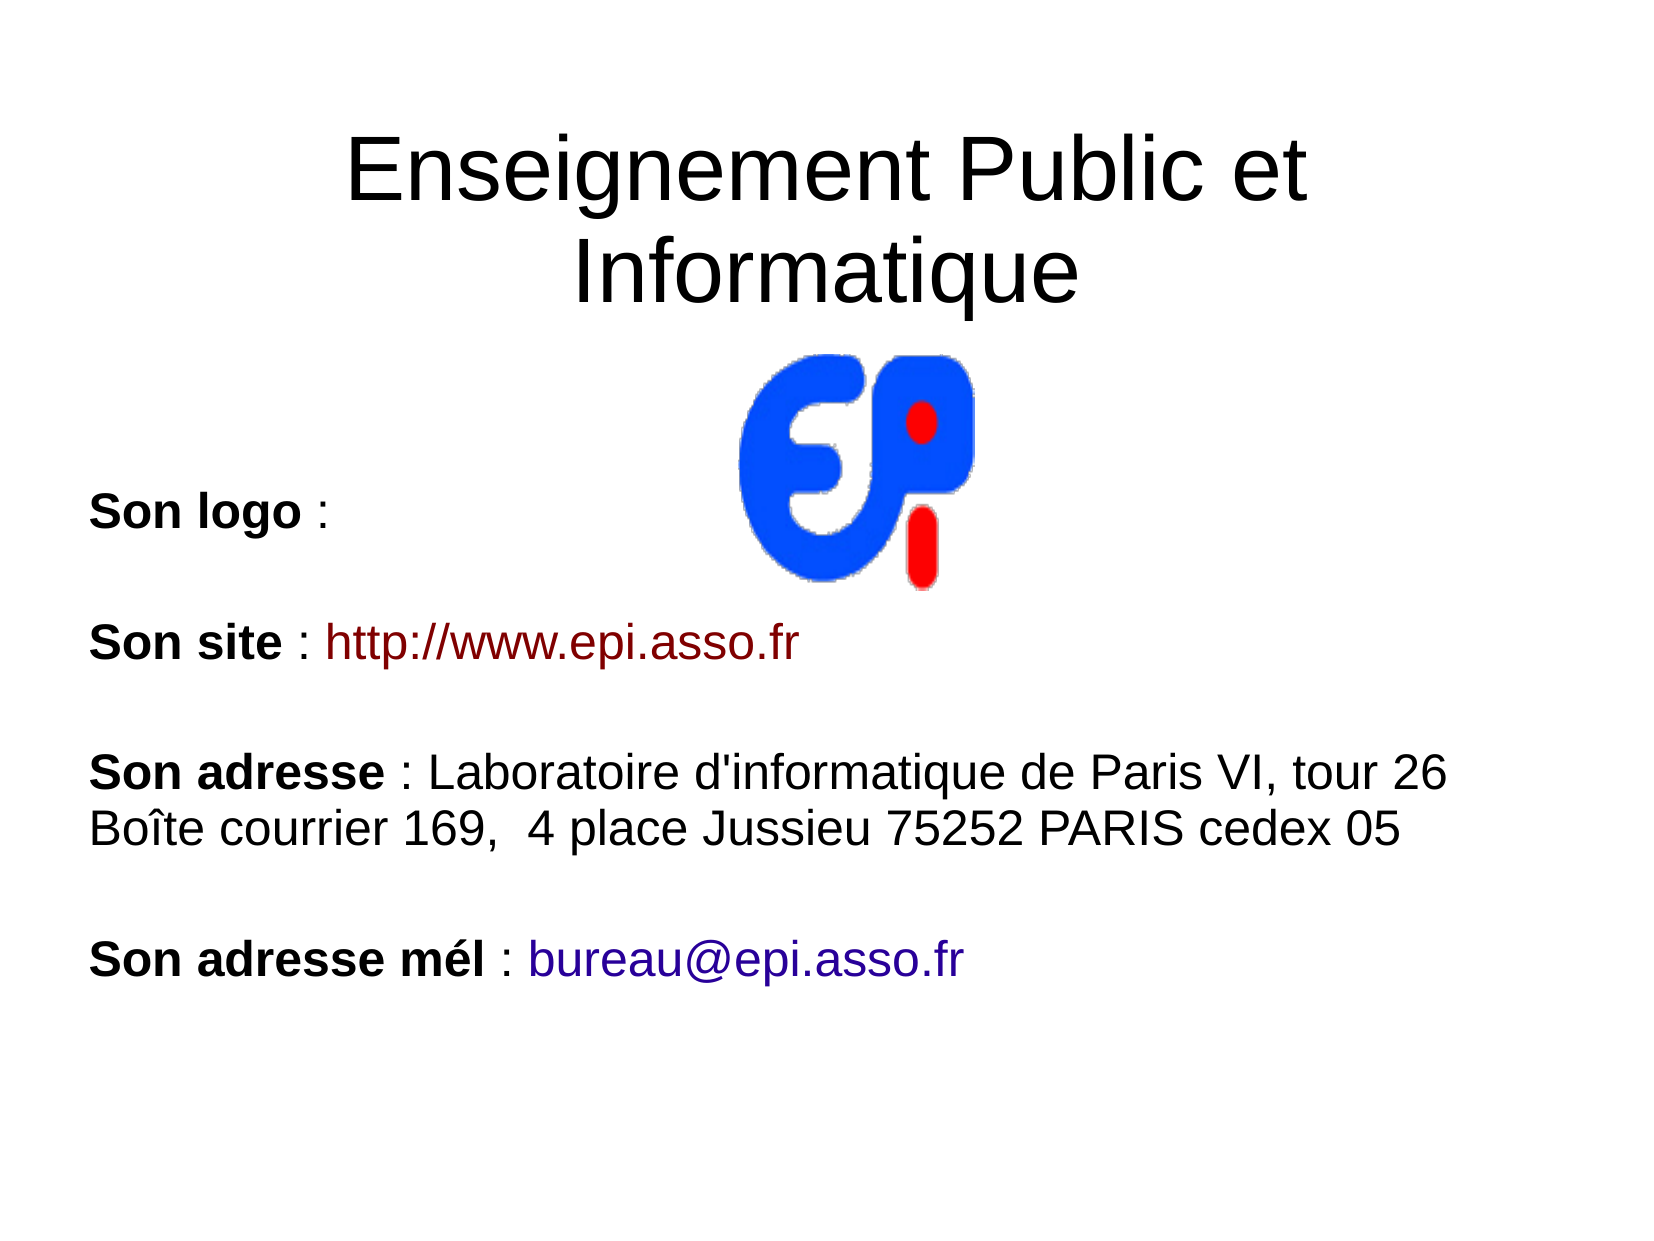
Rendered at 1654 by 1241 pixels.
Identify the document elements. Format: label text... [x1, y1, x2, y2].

subtitle Son logo : Son site : http://www.epi.asso.fr Son adresse : Laboratoire d'informatique de Paris VI, tour 26 Boîte courrier 169, 4 place Jussieu 75252 PARIS cedex 05 Son adresse mél : bureau@epi.asso.fr [88, 324, 1571, 1109]
picture [738, 425, 975, 591]
title Enseignement Public et Informatique [118, 0, 1536, 425]
